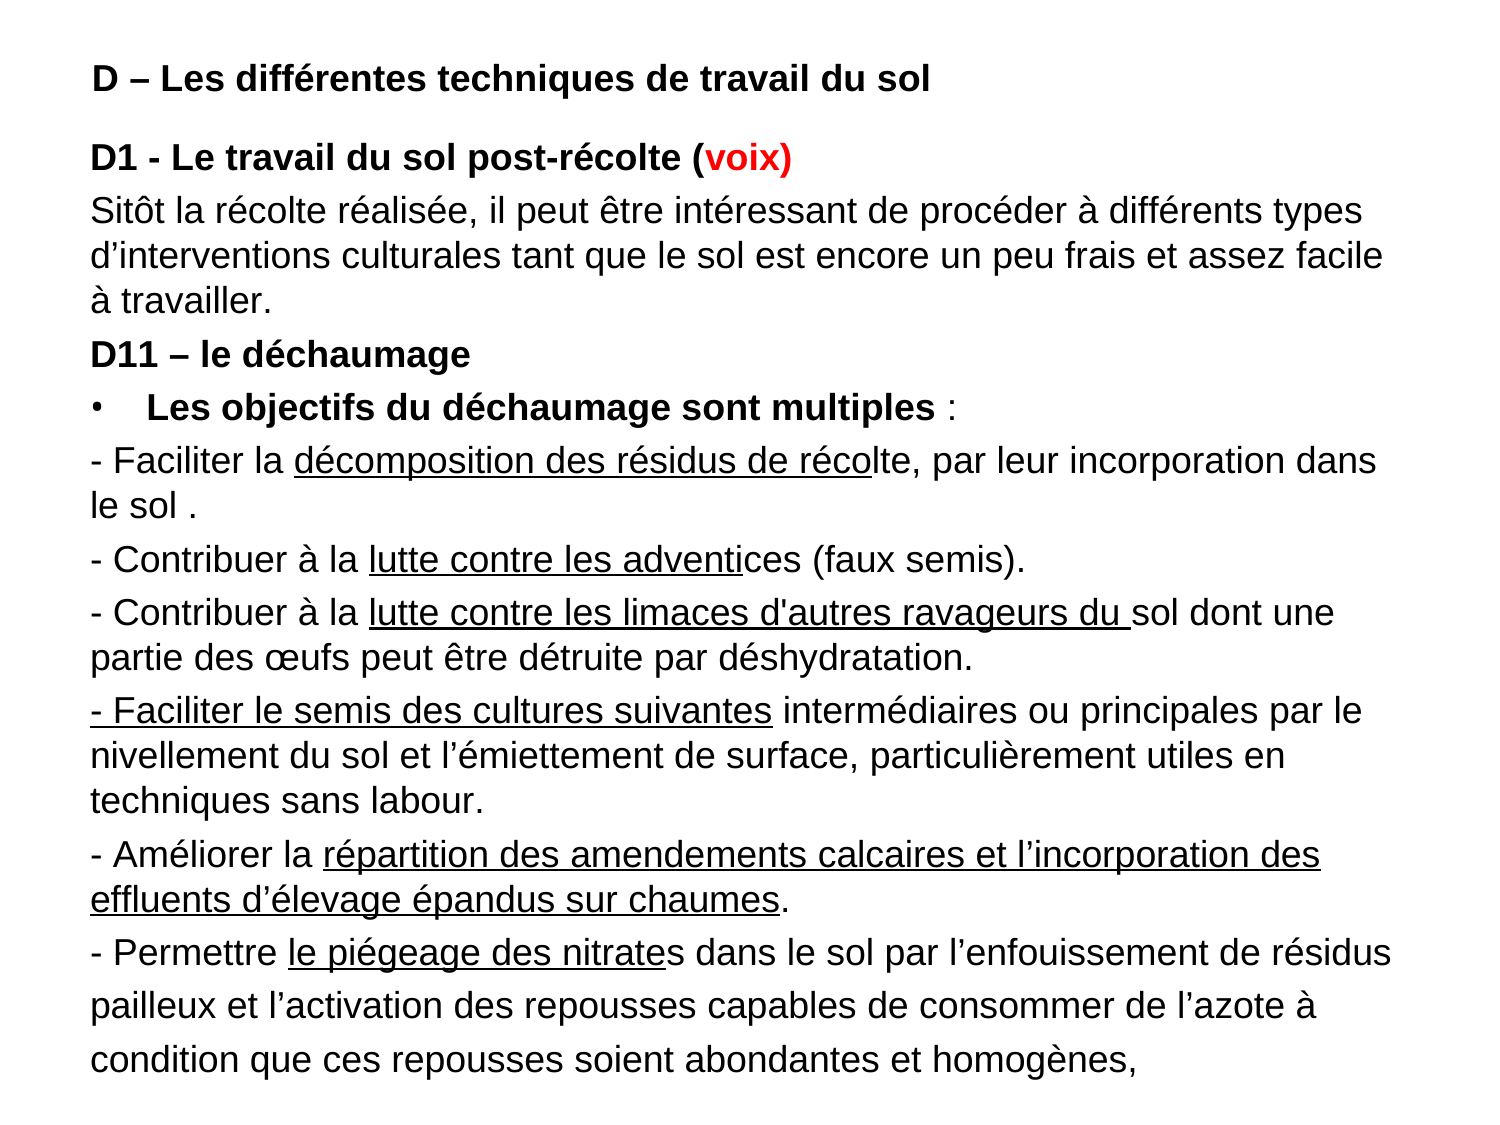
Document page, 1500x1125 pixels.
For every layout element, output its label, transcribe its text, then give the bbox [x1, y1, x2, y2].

title D – Les différentes techniques de travail du sol [76, 19, 1427, 135]
list D1 - Le travail du sol post-récolte (voix) Sitôt la récolte réalisée, il peut être intéressant de procéder à différents types d’interventions culturales tant que le sol est encore un peu frais et assez facile à travailler. D11 – le déchaumage Les objectifs du déchaumage sont multiples : - Faciliter la décomposition des résidus de récolte, par leur incorporation dans le sol . - Contribuer à la lutte contre les adventices (faux semis). - Contribuer à la lutte contre les limaces d'autres ravageurs du sol dont une partie des œufs peut être détruite par déshydratation. - Faciliter le semis des cultures suivantes intermédiaires ou principales par le nivellement du sol et l’émiettement de surface, particulièrement utiles en techniques sans labour. - Améliorer la répartition des amendements calcaires et l’incorporation des effluents d’élevage épandus sur chaumes. - Permettre le piégeage des nitrates dans le sol par l’enfouissement de résidus pailleux et l’activation des repousses capables de consommer de l’azote à condition que ces repousses soient abondantes et homogènes, [75, 125, 1426, 1094]
